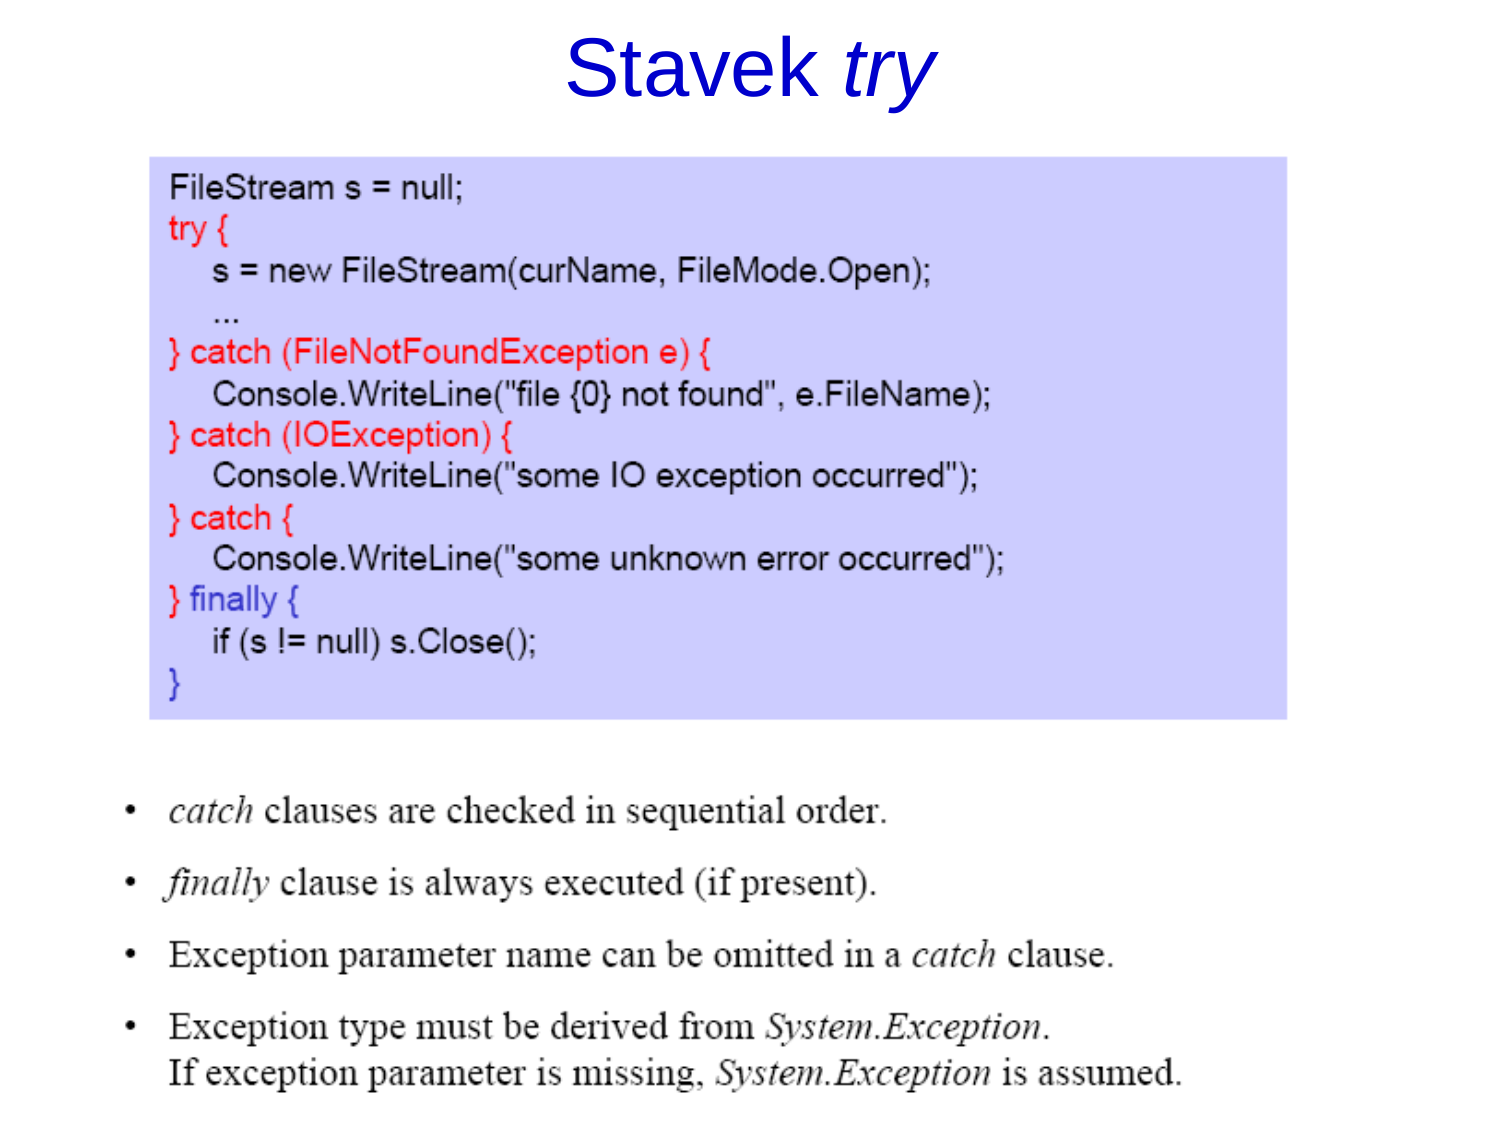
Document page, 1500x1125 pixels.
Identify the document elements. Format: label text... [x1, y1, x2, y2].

picture [100, 124, 1365, 1115]
title Stavek try [112, 0, 1388, 126]
